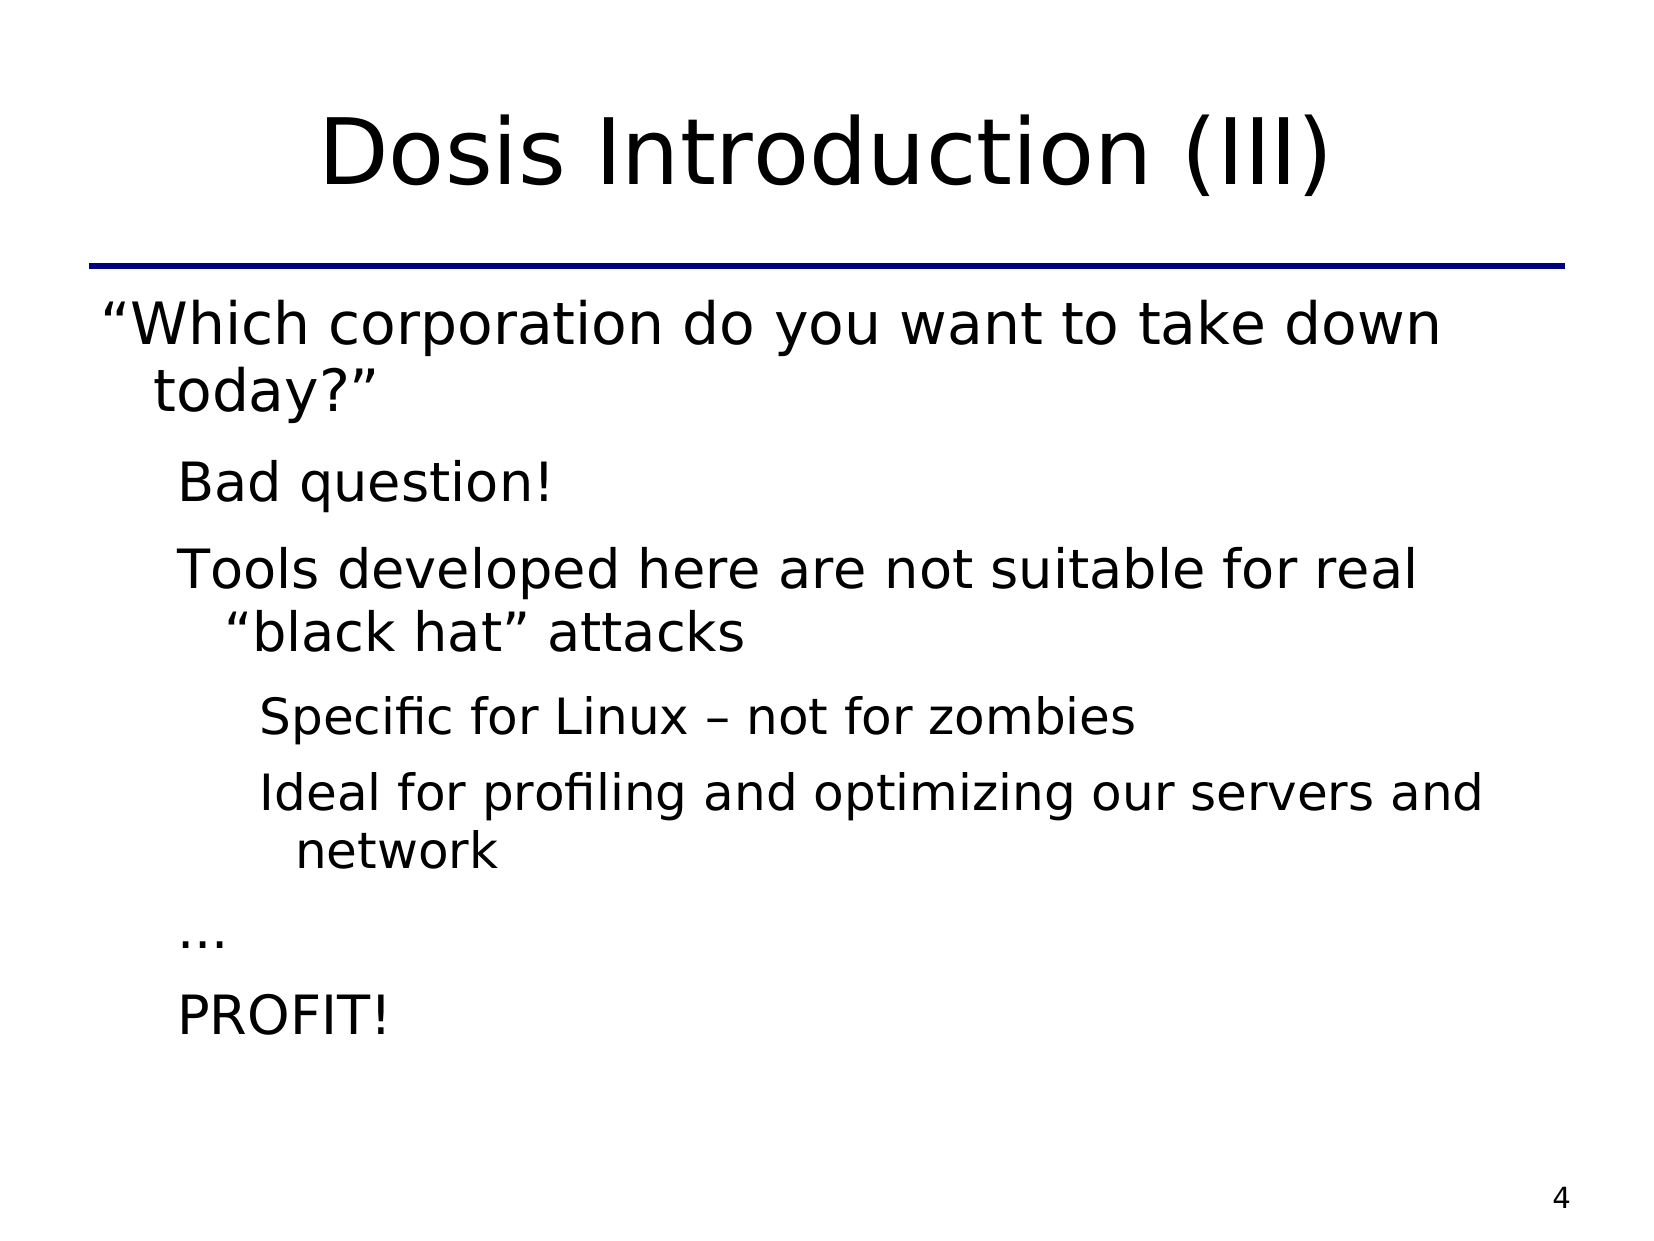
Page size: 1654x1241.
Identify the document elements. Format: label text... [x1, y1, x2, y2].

list “Which corporation do you want to take down today?” Bad question! Tools developed here are not suitable for real “black hat” attacks Specific for Linux – not for zombies Ideal for profiling and optimizing our servers and network ... PROFIT! [82, 290, 1571, 1109]
title Dosis Introduction (III) [82, 49, 1571, 257]
